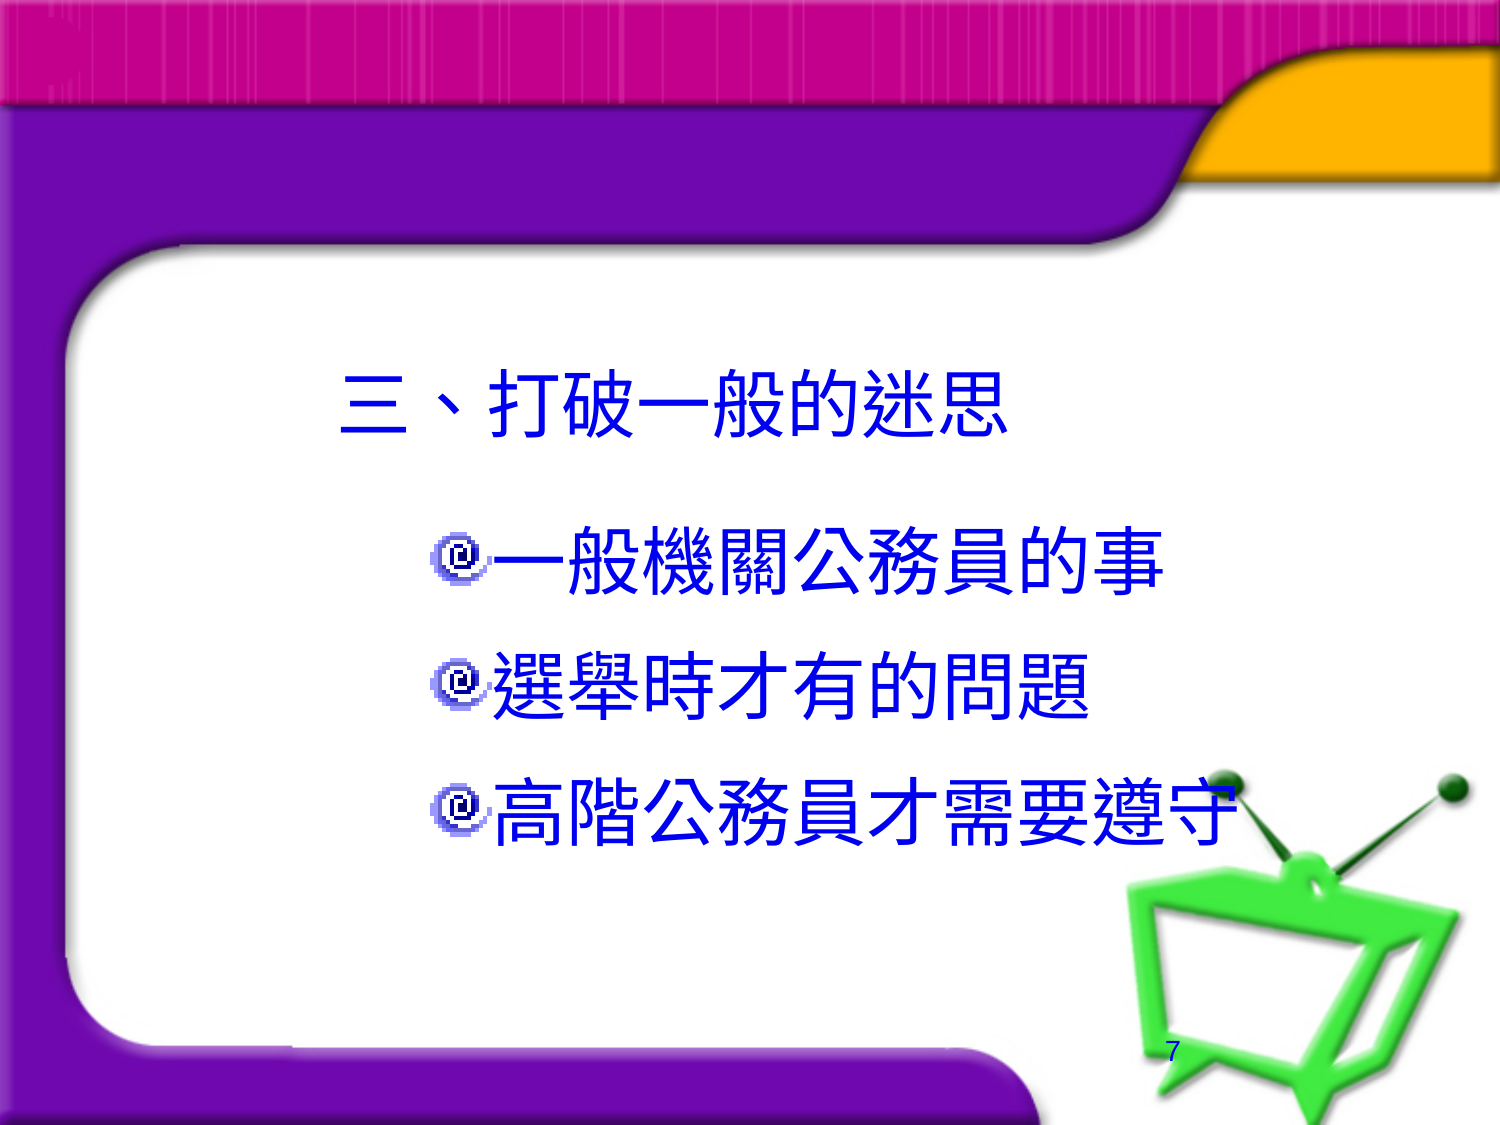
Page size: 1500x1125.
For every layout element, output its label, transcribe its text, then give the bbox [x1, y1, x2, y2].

text_box [1149, 1025, 1463, 1101]
list 三、打破一般的迷思 一般機關公務員的事 選舉時才有的問題 高階公務員才需要遵守 [265, 350, 1318, 962]
